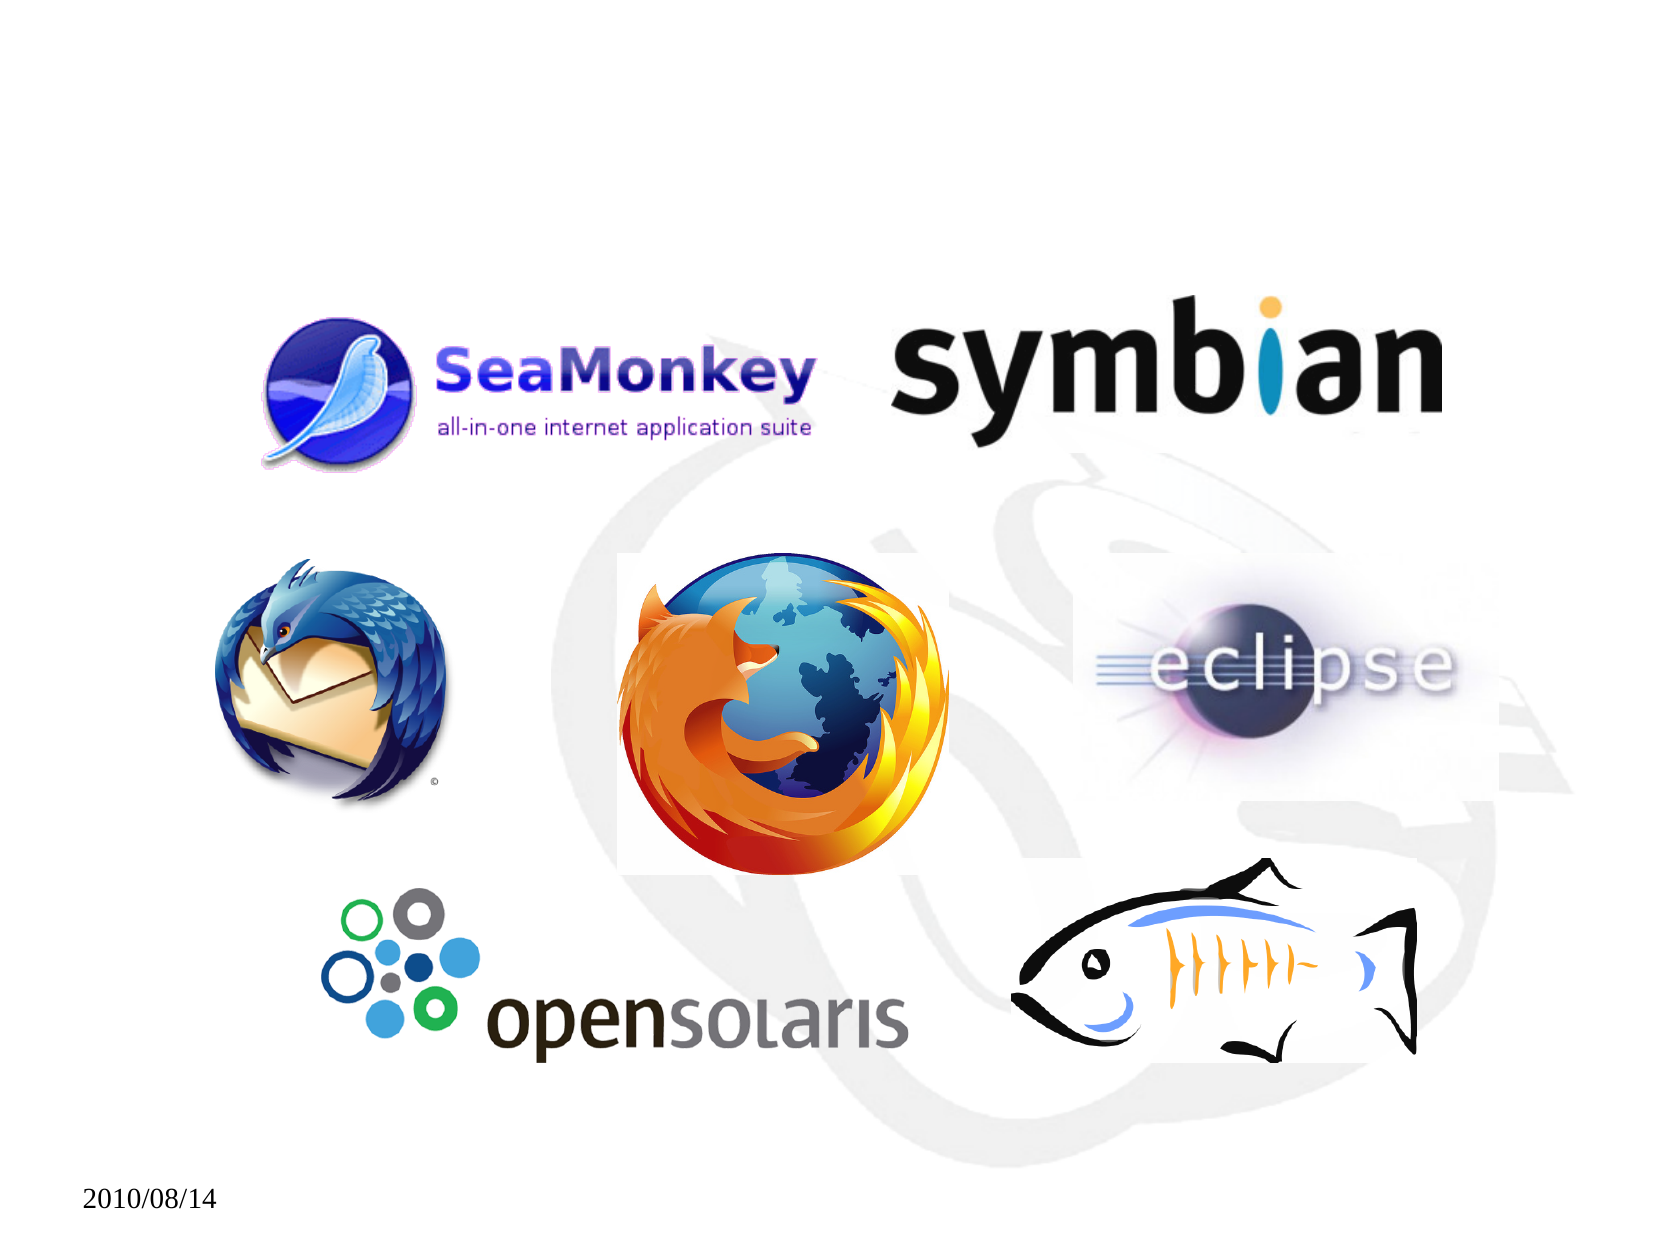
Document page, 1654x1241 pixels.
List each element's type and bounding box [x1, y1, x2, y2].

picture [215, 559, 457, 814]
picture [245, 295, 1577, 1170]
